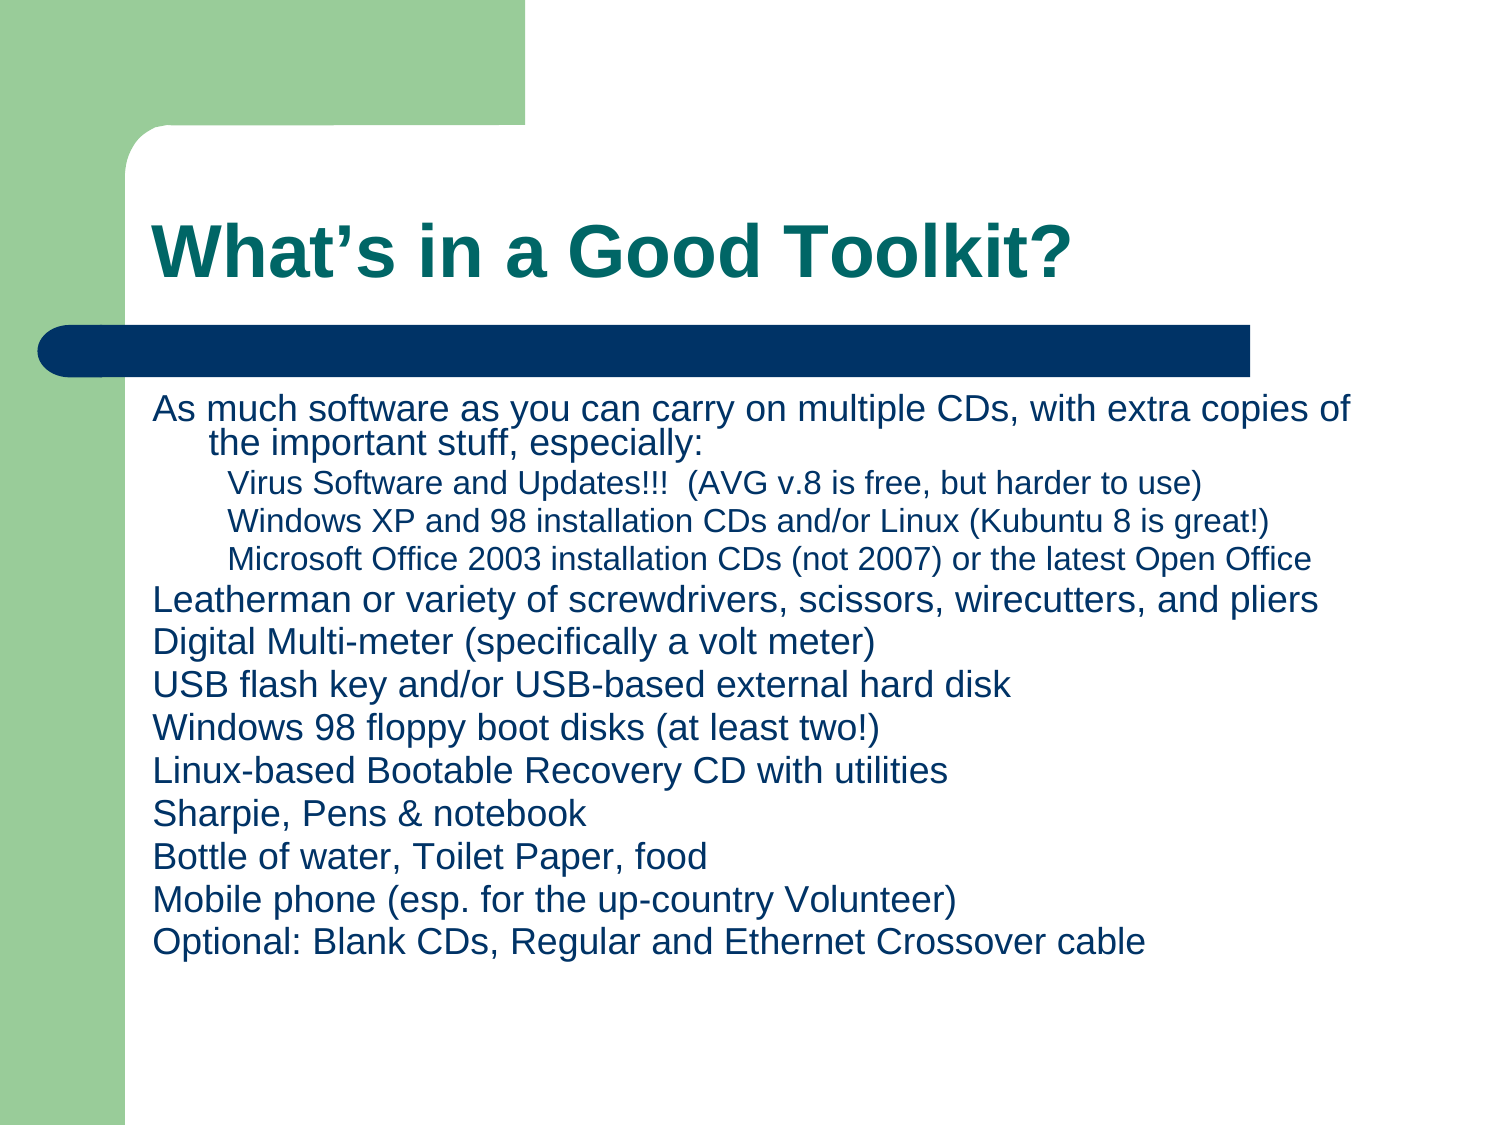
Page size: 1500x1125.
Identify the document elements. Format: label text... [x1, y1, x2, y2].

list As much software as you can carry on multiple CDs, with extra copies of the important stuff, especially: Virus Software and Updates!!! (AVG v.8 is free, but harder to use) Windows XP and 98 installation CDs and/or Linux (Kubuntu 8 is great!) Microsoft Office 2003 installation CDs (not 2007) or the latest Open Office Leatherman or variety of screwdrivers, scissors, wirecutters, and pliers Digital Multi-meter (specifically a volt meter) USB flash key and/or USB-based external hard disk Windows 98 floppy boot disks (at least two!) Linux-based Bootable Recovery CD with utilities Sharpie, Pens & notebook Bottle of water, Toilet Paper, food Mobile phone (esp. for the up-country Volunteer) Optional: Blank CDs, Regular and Ethernet Crossover cable [137, 387, 1400, 1075]
title What’s in a Good Toolkit? [136, 136, 1414, 301]
